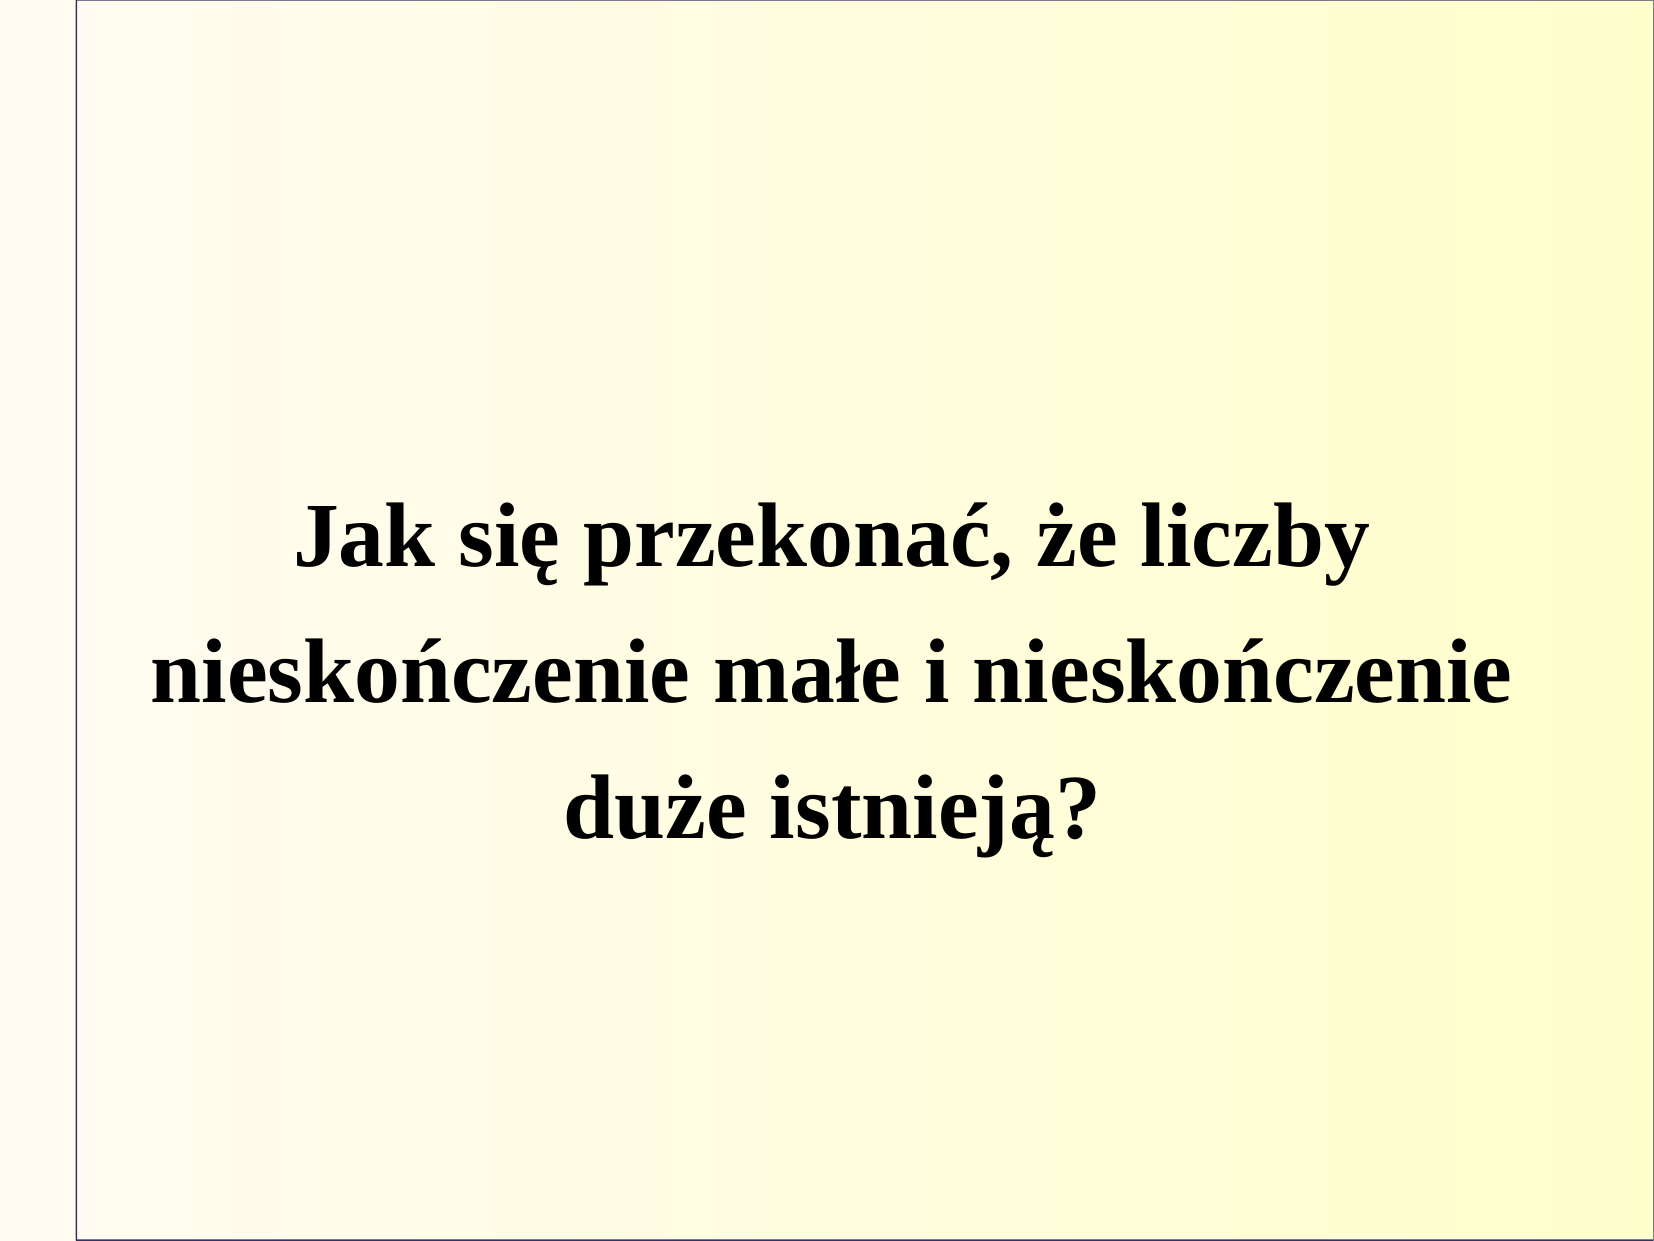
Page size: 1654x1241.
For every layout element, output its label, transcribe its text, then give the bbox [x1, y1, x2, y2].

picture [0, 0, 75, 1241]
title Jak się przekonać, że liczby nieskończenie małe i nieskończenie duże istnieją? [88, 354, 1577, 954]
